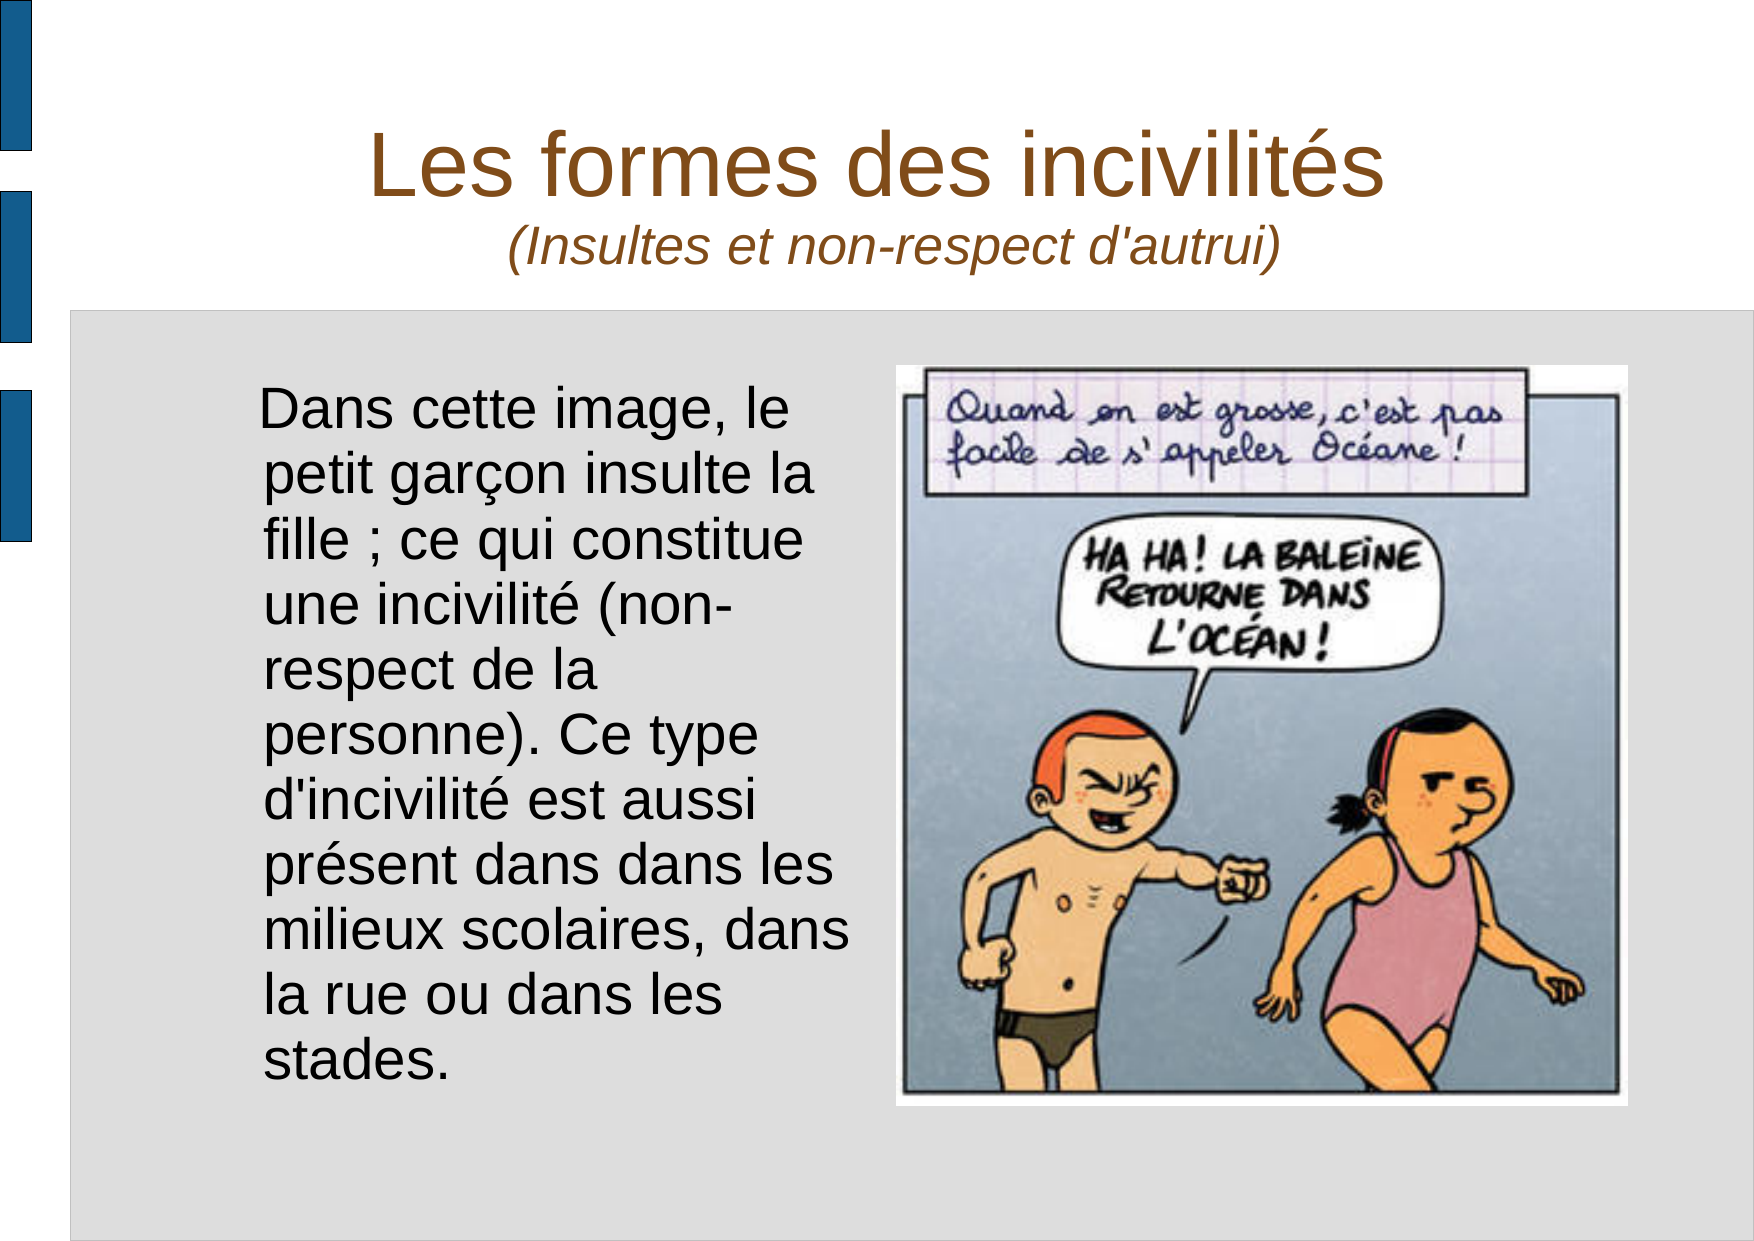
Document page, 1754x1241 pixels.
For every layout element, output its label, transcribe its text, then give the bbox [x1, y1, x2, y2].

picture [896, 365, 1628, 1106]
title Les formes des incivilités (Insultes et non-respect d'autrui) [128, 91, 1627, 299]
list Dans cette image, le petit garçon insulte la fille ; ce qui constitue une incivilité (non-respect de la personne). Ce type d'incivilité est aussi présent dans dans les milieux scolaires, dans la rue ou dans les stades. [192, 376, 860, 1089]
